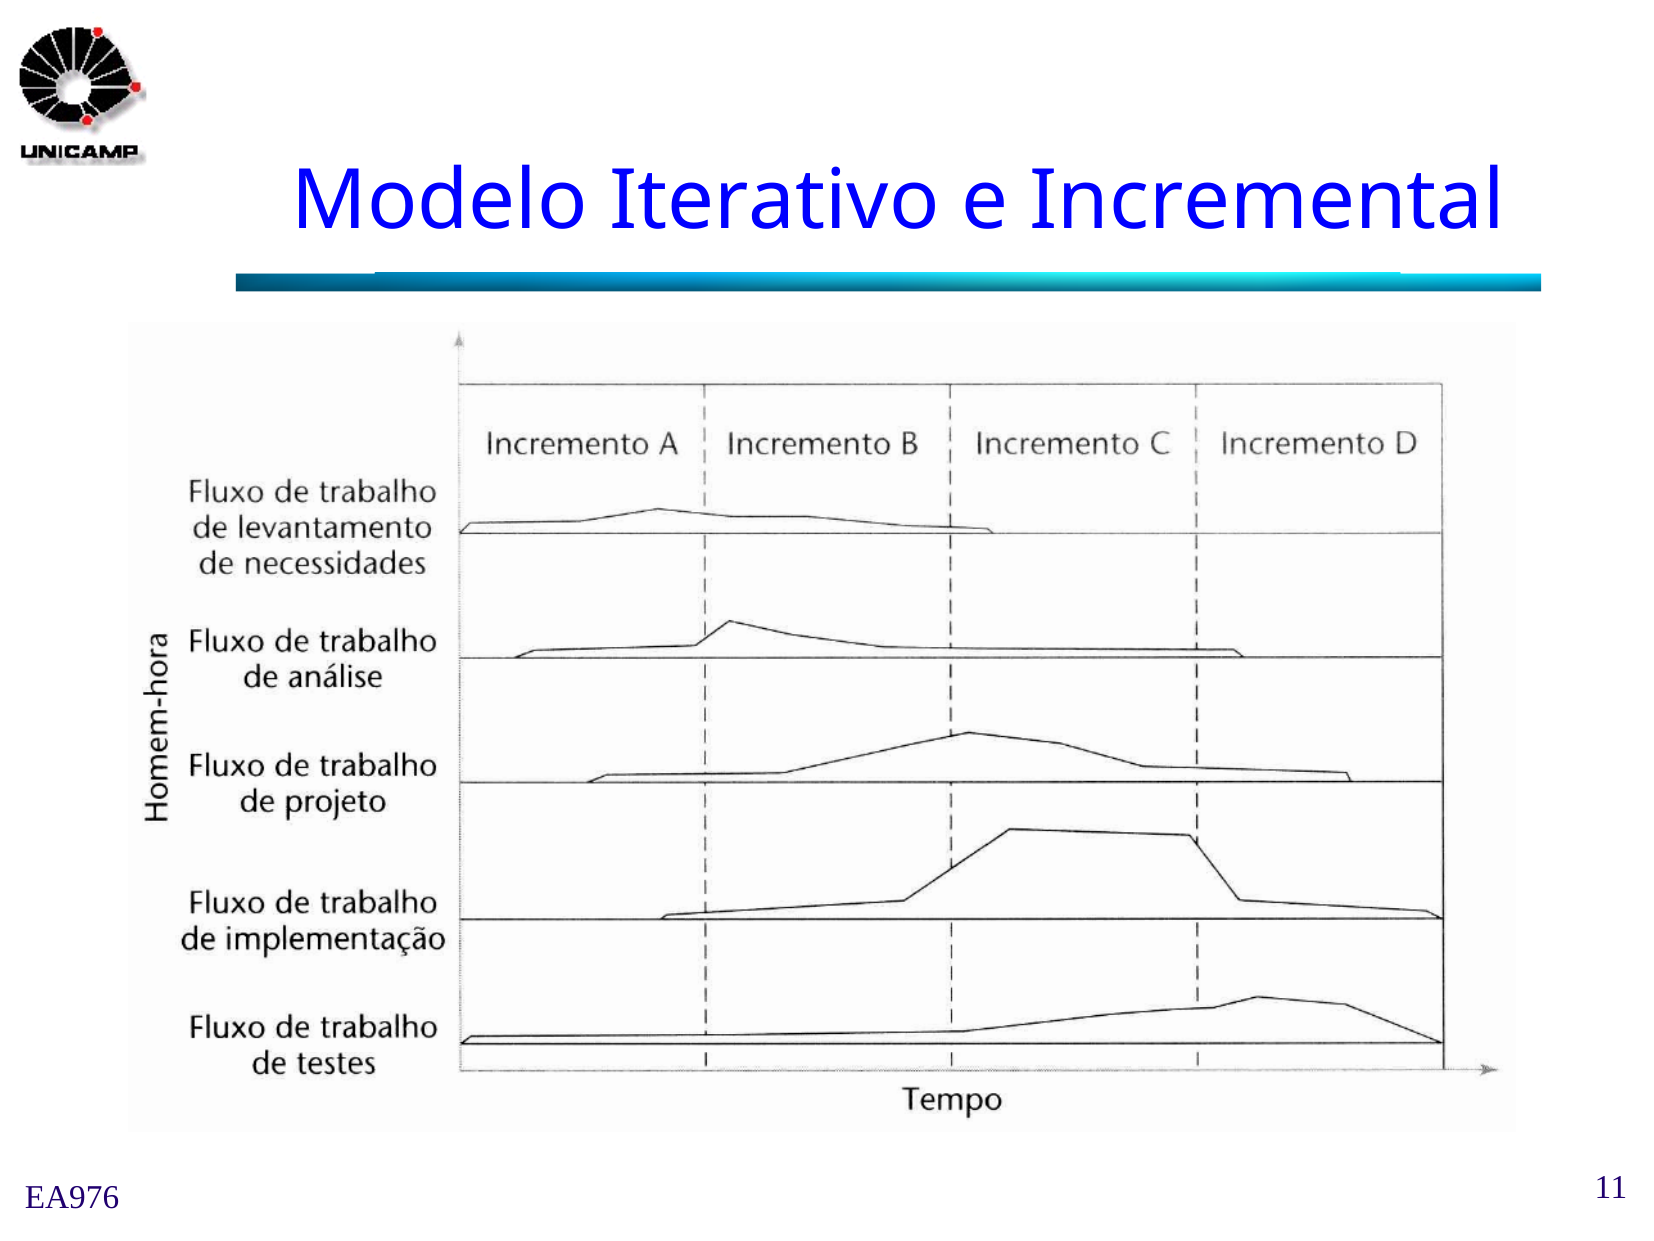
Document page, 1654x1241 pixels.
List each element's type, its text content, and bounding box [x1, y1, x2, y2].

picture [125, 272, 1654, 295]
title Modelo Iterativo e Incremental [264, 42, 1534, 250]
picture [128, 322, 1516, 1132]
